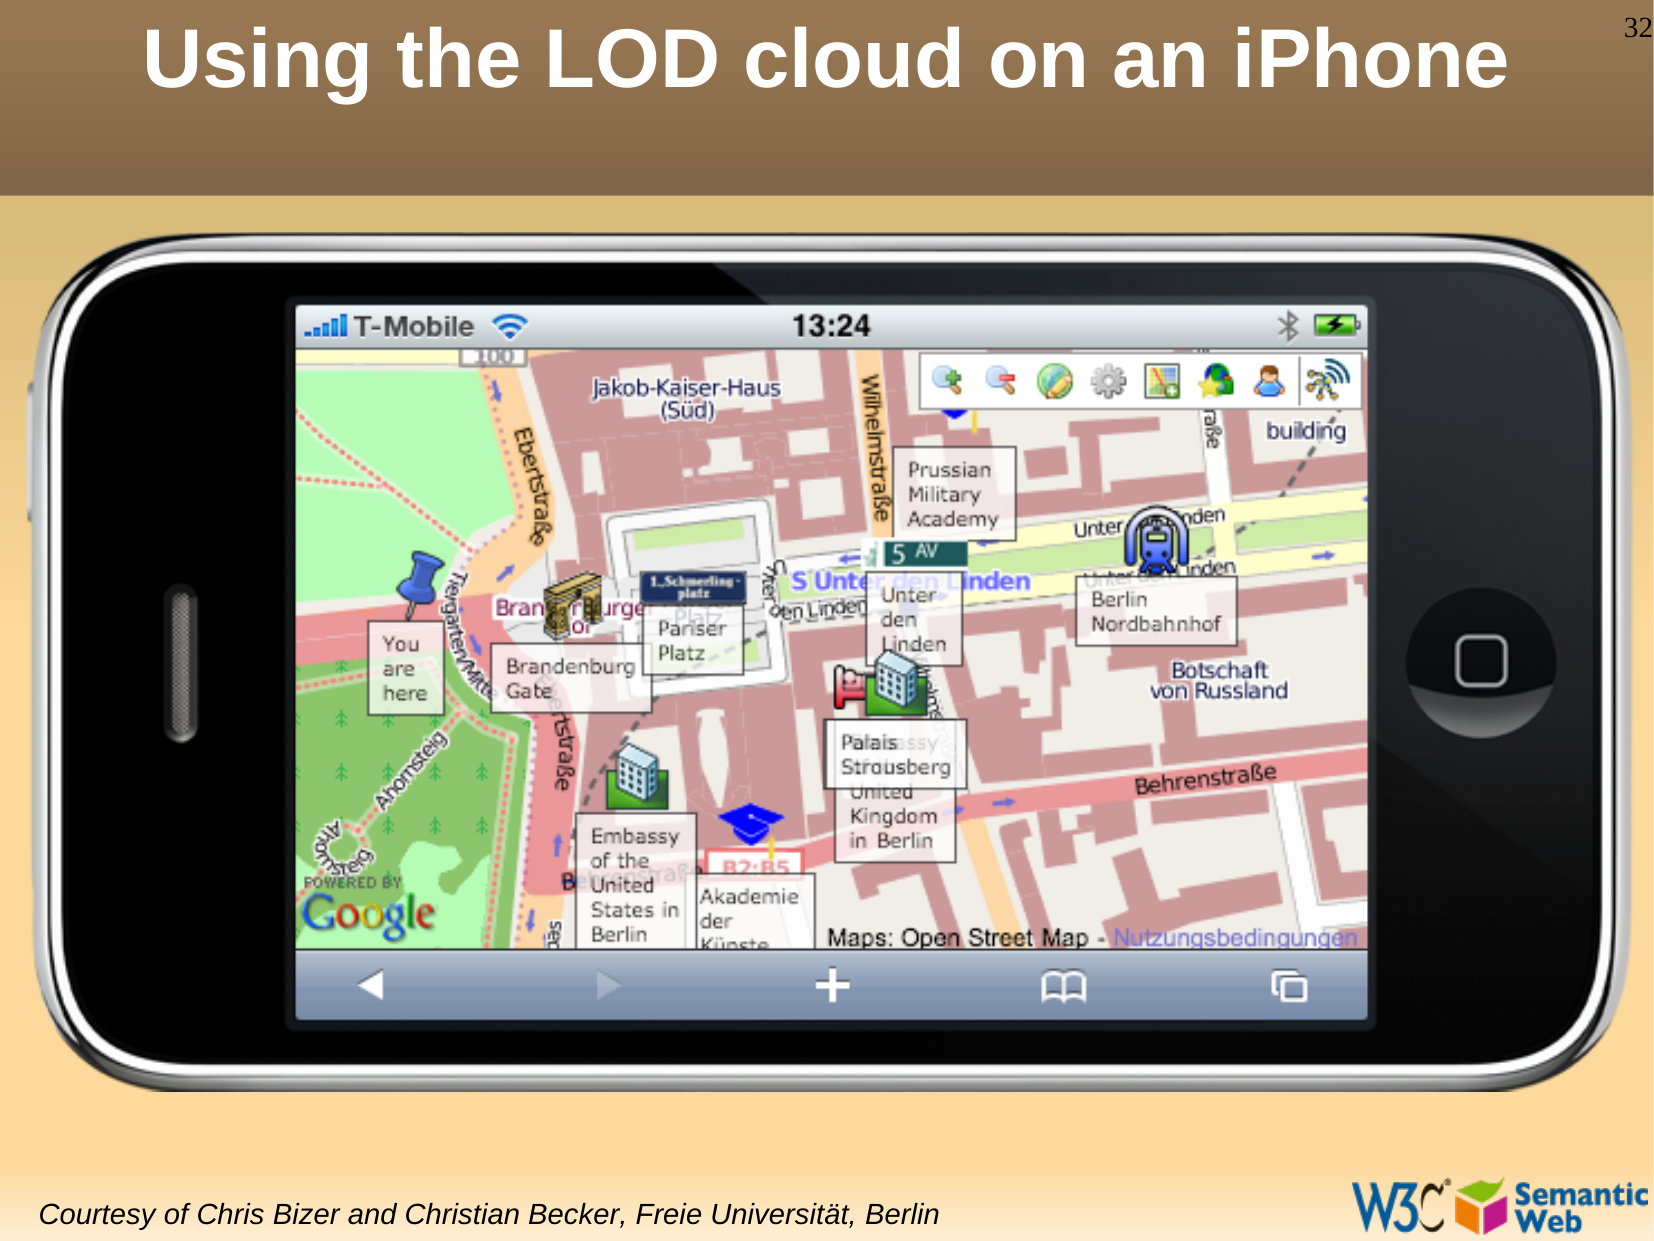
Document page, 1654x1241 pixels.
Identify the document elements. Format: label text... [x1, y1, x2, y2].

text_box [26, 232, 1634, 1092]
title Using the LOD cloud on an iPhone [0, 0, 1654, 119]
picture [0, 119, 1654, 1241]
text_box Courtesy of Chris Bizer and Christian Becker, Freie Universität, Berlin [23, 1192, 956, 1241]
